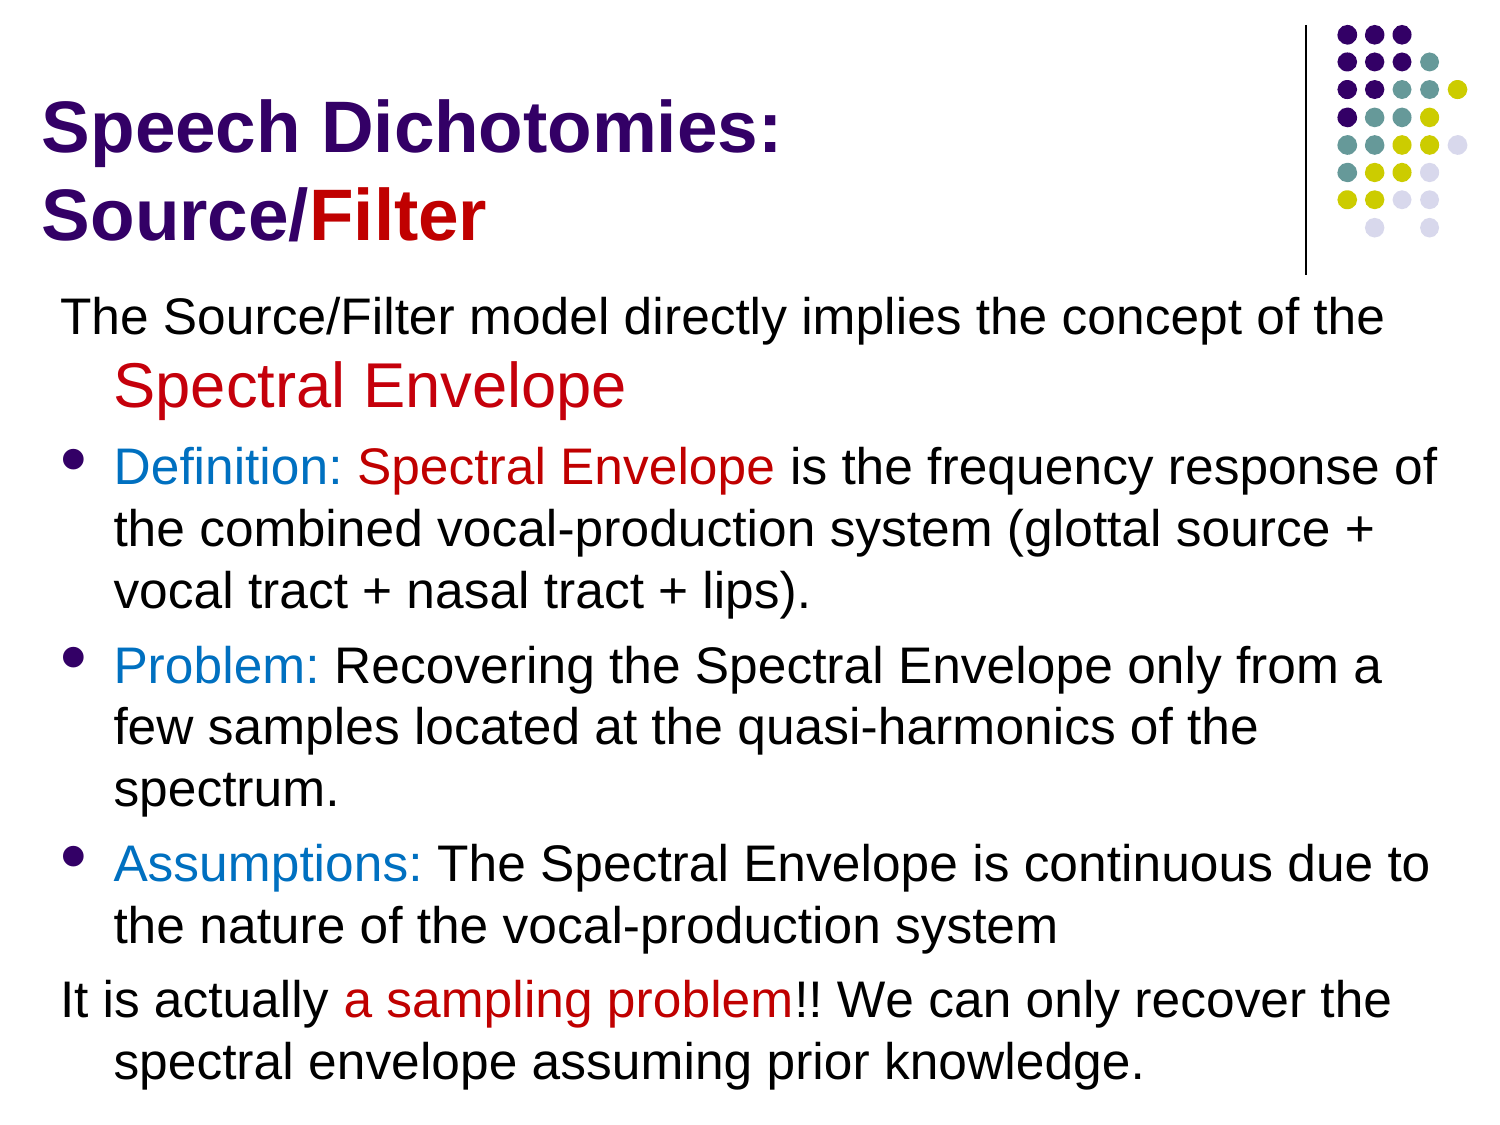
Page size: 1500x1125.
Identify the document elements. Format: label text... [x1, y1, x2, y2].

text_box Speech Dichotomies: Source/Filter [27, 50, 1265, 263]
list The Source/Filter model directly implies the concept of the Spectral Envelope Definition: Spectral Envelope is the frequency response of the combined vocal-production system (glottal source + vocal tract + nasal tract + lips). Problem: Recovering the Spectral Envelope only from a few samples located at the quasi-harmonics of the spectrum. Assumptions: The Spectral Envelope is continuous due to the nature of the vocal-production system It is actually a sampling problem!! We can only recover the spectral envelope assuming prior knowledge. [45, 275, 1471, 1098]
